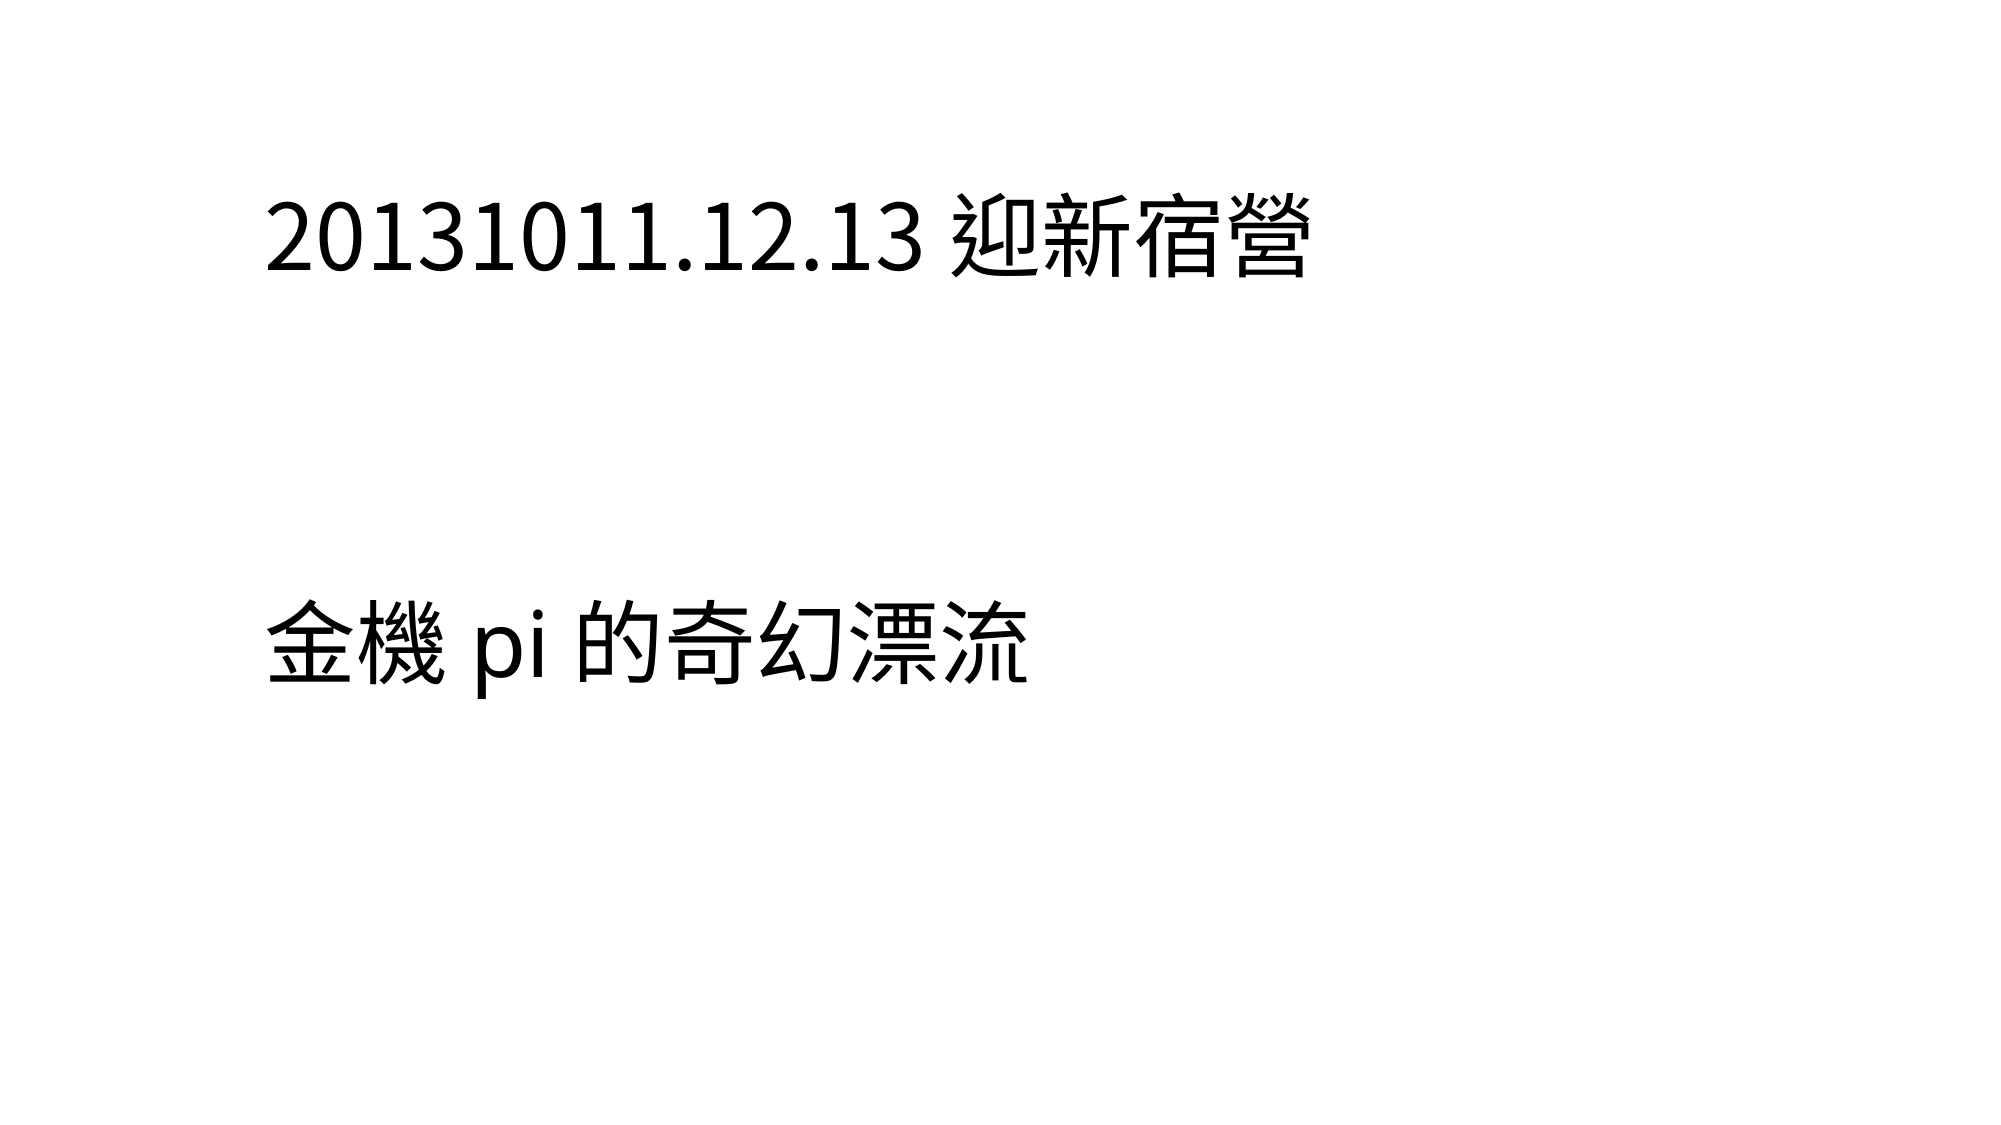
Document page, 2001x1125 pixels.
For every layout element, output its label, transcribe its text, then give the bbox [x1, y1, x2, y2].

subtitle 金機pi的奇幻漂流 [249, 590, 1750, 863]
title 20131011.12.13迎新宿營 [249, 184, 1750, 576]
